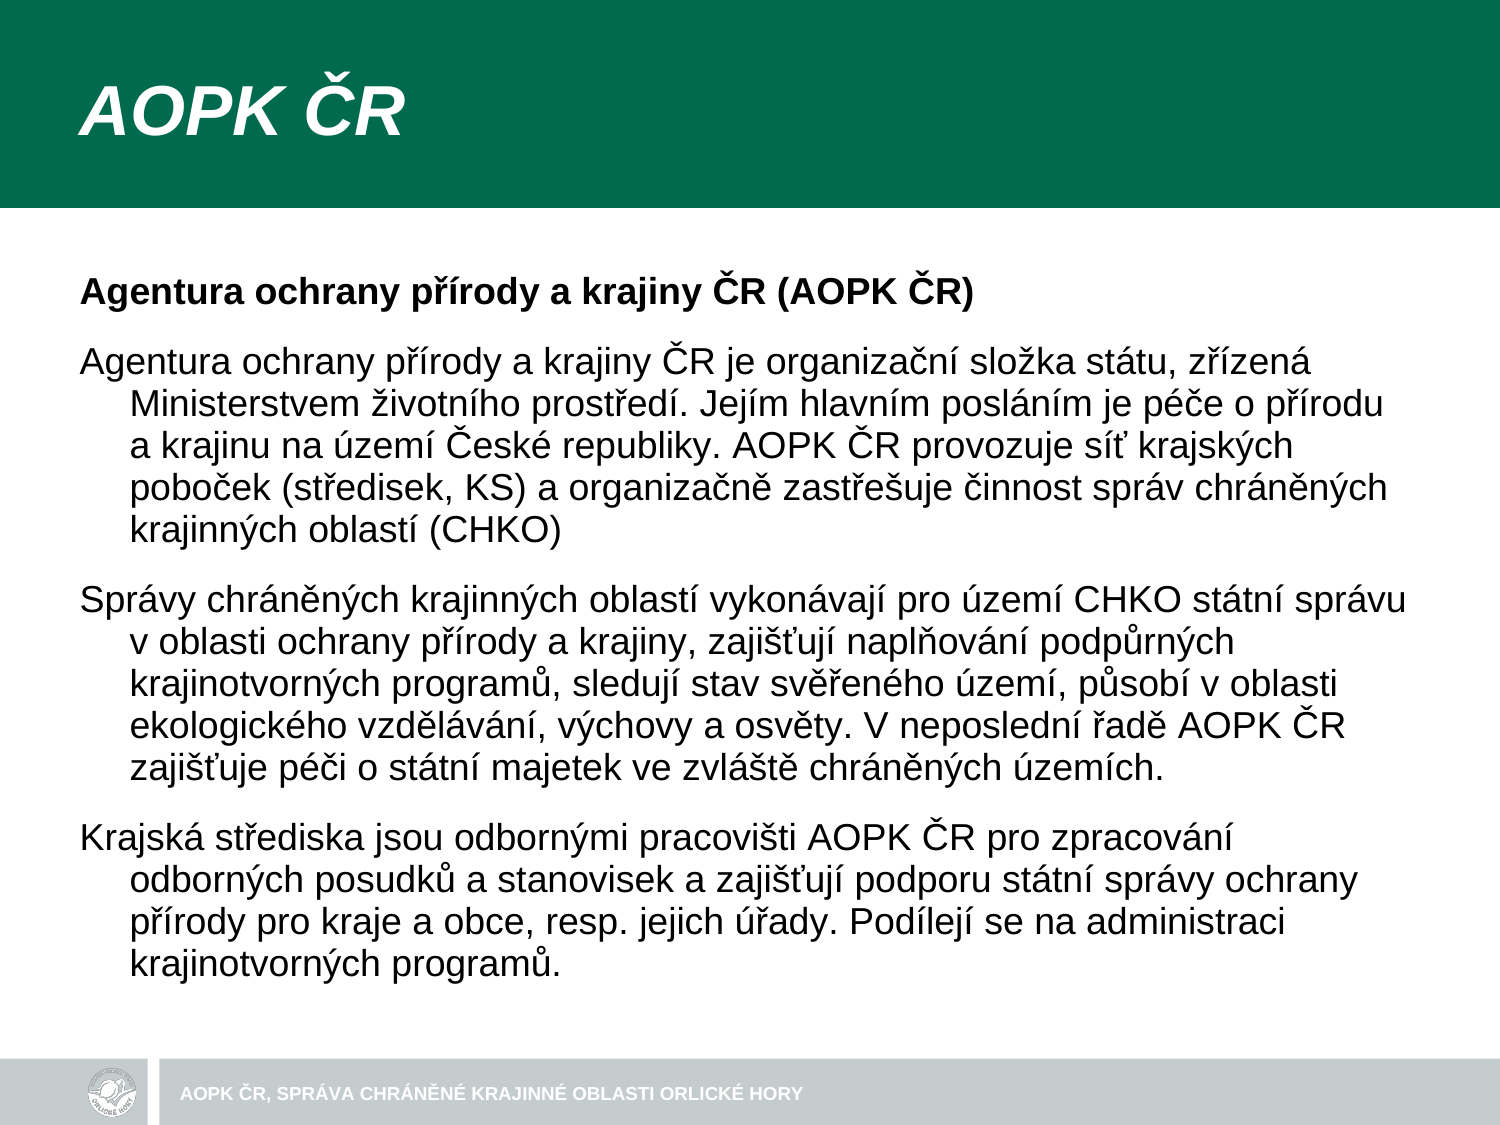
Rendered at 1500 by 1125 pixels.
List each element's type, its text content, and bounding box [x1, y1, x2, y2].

title AOPK ČR [64, 7, 1436, 216]
list Agentura ochrany přírody a krajiny ČR (AOPK ČR) Agentura ochrany přírody a krajiny ČR je organizační složka státu, zřízená Ministerstvem životního prostředí. Jejím hlavním posláním je péče o přírodu a krajinu na území České republiky. AOPK ČR provozuje síť krajských poboček (středisek, KS) a organizačně zastřešuje činnost správ chráněných krajinných oblastí (CHKO) Správy chráněných krajinných oblastí vykonávají pro území CHKO státní správu v oblasti ochrany přírody a krajiny, zajišťují naplňování podpůrných krajinotvorných programů, sledují stav svěřeného území, působí v oblasti ekologického vzdělávání, výchovy a osvěty. V neposlední řadě AOPK ČR zajišťuje péči o státní majetek ve zvláště chráněných územích. Krajská střediska jsou odbornými pracovišti AOPK ČR pro zpracování odborných posudků a stanovisek a zajišťují podporu státní správy ochrany přírody pro kraje a obce, resp. jejich úřady. Podílejí se na administraci krajinotvorných programů. [64, 262, 1426, 1056]
picture [88, 1068, 136, 1117]
